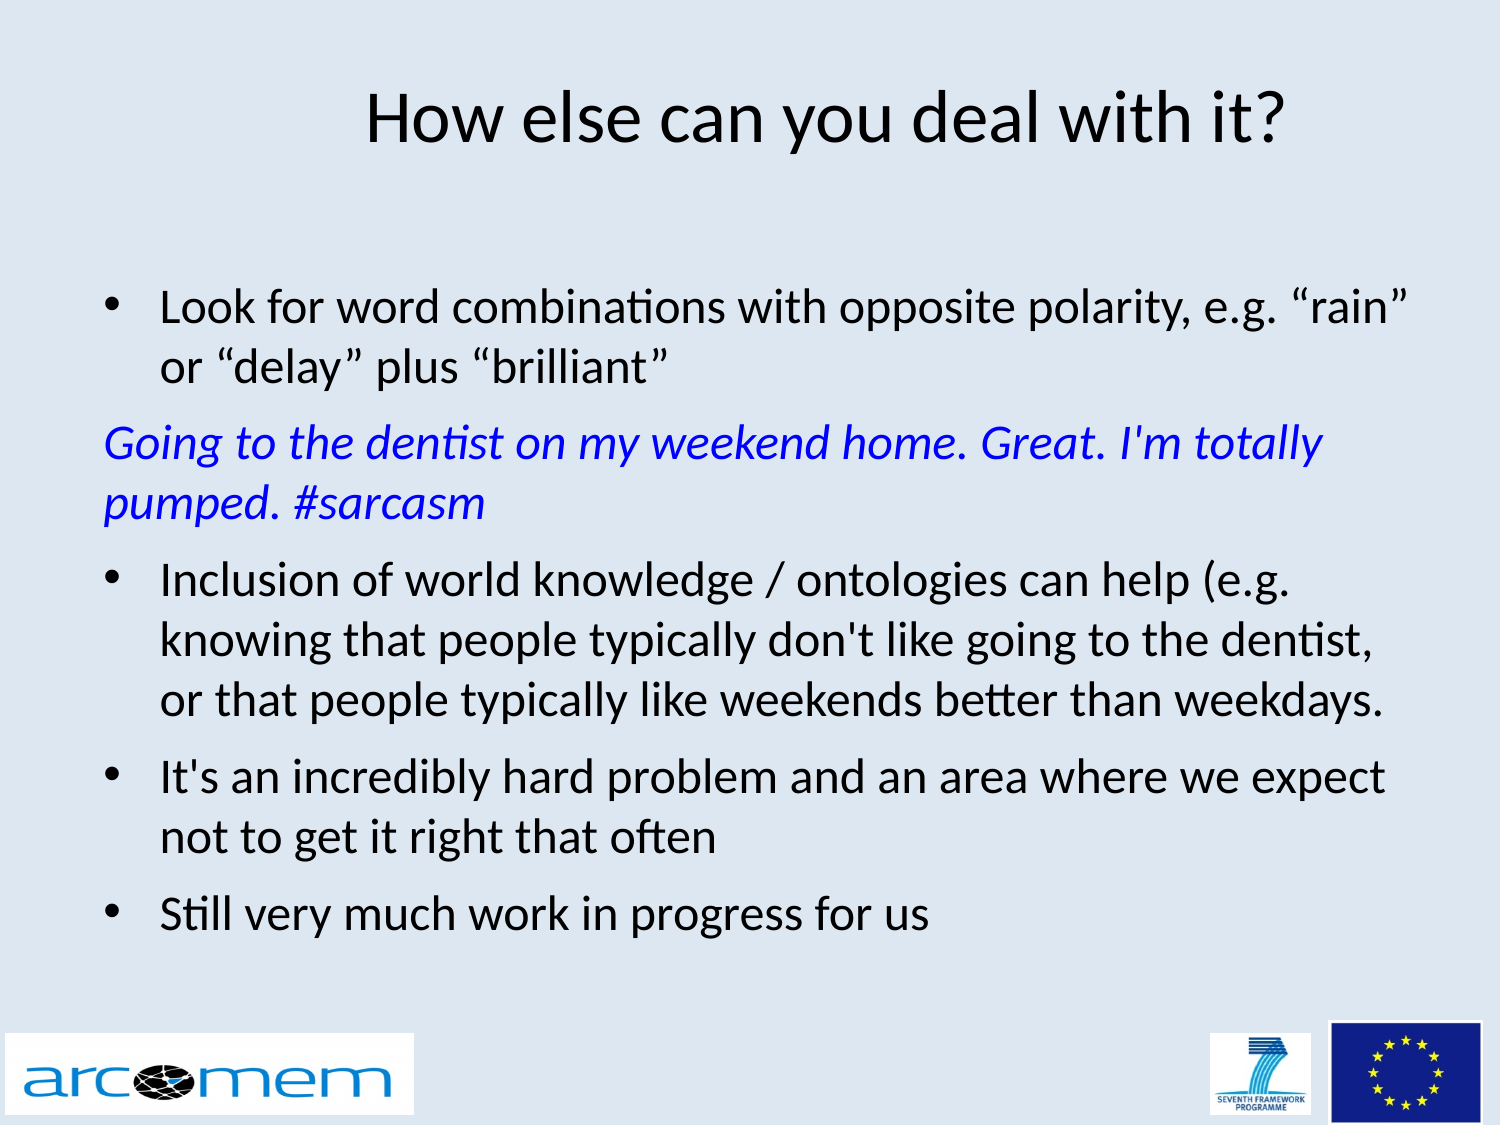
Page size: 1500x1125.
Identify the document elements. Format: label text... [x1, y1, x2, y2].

picture [1210, 1033, 1311, 1115]
list Look for word combinations with opposite polarity, e.g. “rain” or “delay” plus “brilliant” Going to the dentist on my weekend home. Great. I'm totally pumped. #sarcasm Inclusion of world knowledge / ontologies can help (e.g. knowing that people typically don't like going to the dentist, or that people typically like weekends better than weekdays. It's an incredibly hard problem and an area where we expect not to get it right that often Still very much work in progress for us [88, 265, 1439, 1009]
picture [5, 1033, 414, 1115]
picture [1328, 1020, 1483, 1125]
title How else can you deal with it? [206, 11, 1447, 215]
